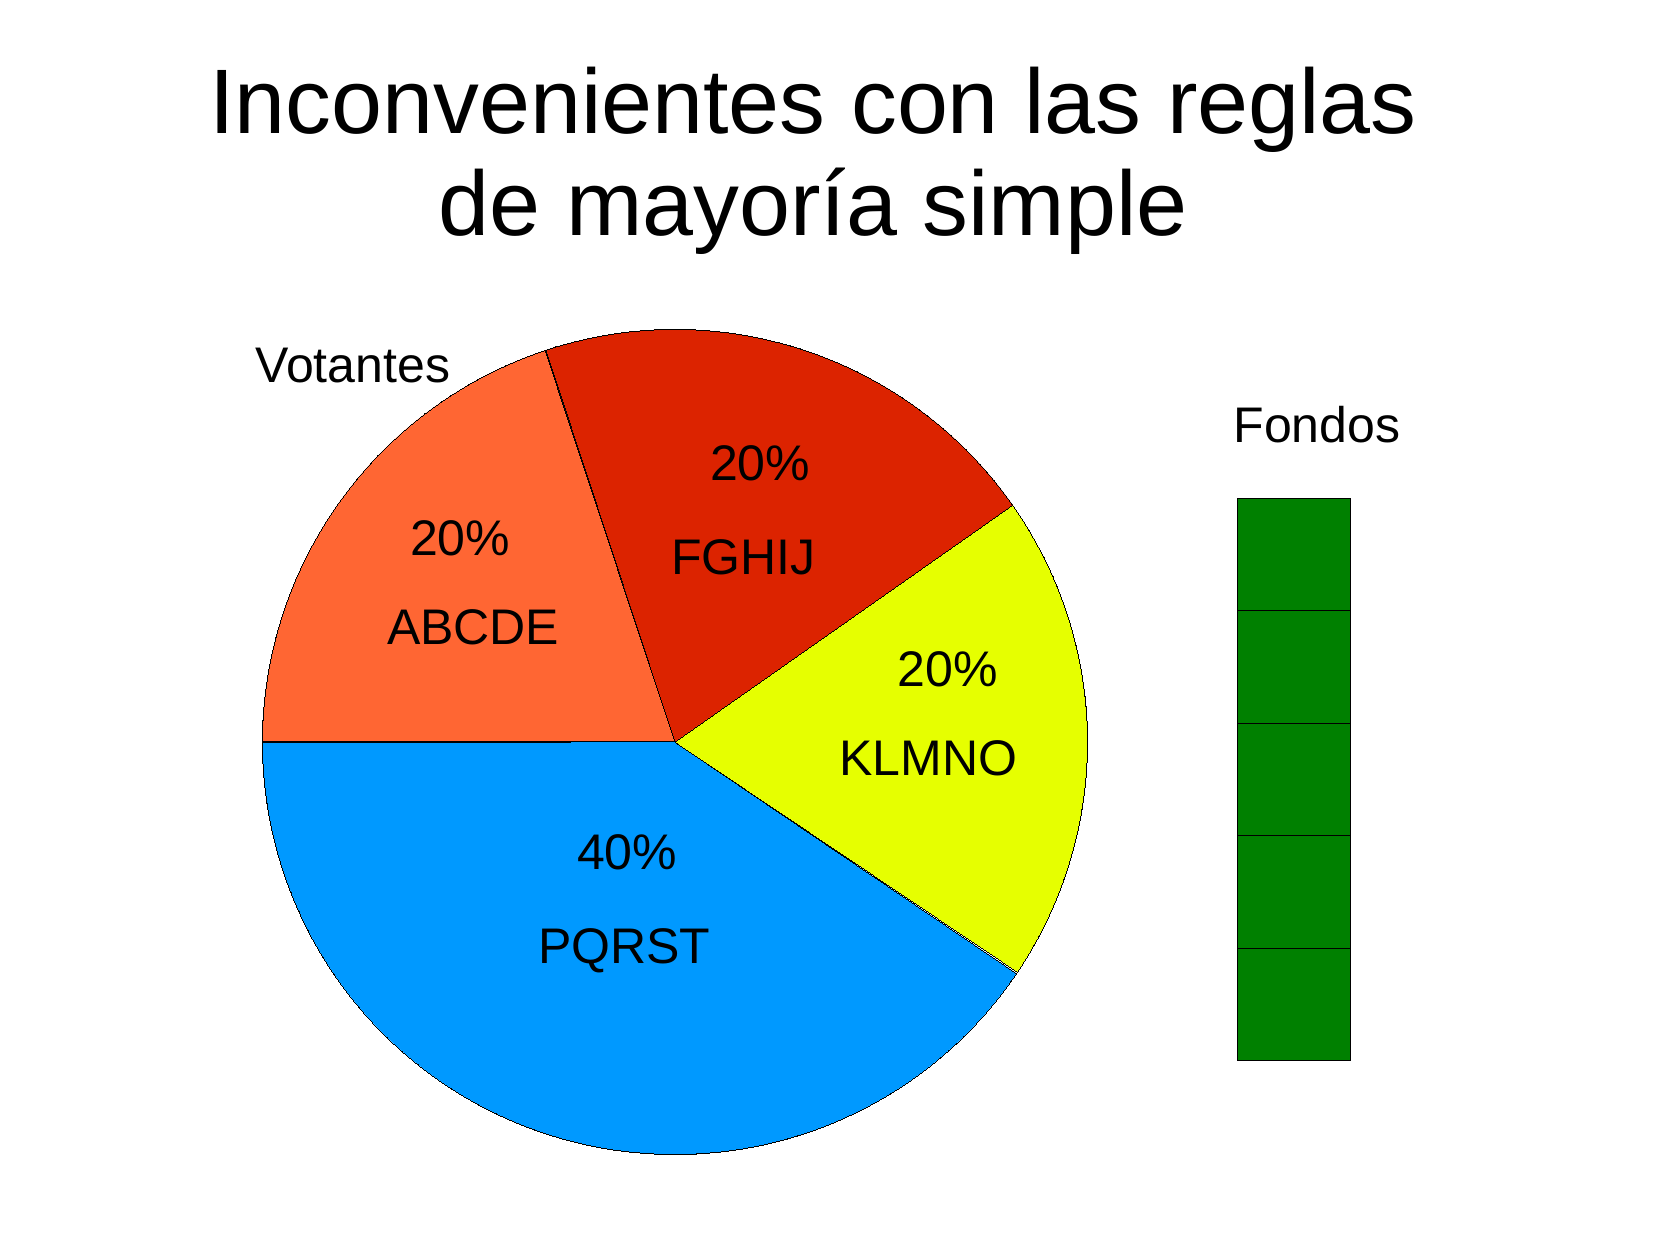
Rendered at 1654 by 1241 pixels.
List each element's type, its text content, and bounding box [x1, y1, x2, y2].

text_box ABCDE [372, 592, 575, 663]
text_box Fondos [1219, 390, 1416, 461]
text_box 40% [562, 817, 693, 888]
text_box FGHIJ [656, 521, 831, 593]
text_box 20% [395, 502, 526, 574]
text_box [262, 329, 1088, 1155]
text_box PQRST [523, 910, 726, 982]
text_box 20% [695, 427, 826, 499]
text_box 20% [882, 633, 1013, 705]
title Inconvenientes con las reglas de mayoría simple [82, 49, 1571, 257]
text_box Votantes [241, 329, 466, 401]
text_box KLMNO [825, 723, 1033, 794]
text_box [1237, 498, 1351, 1061]
